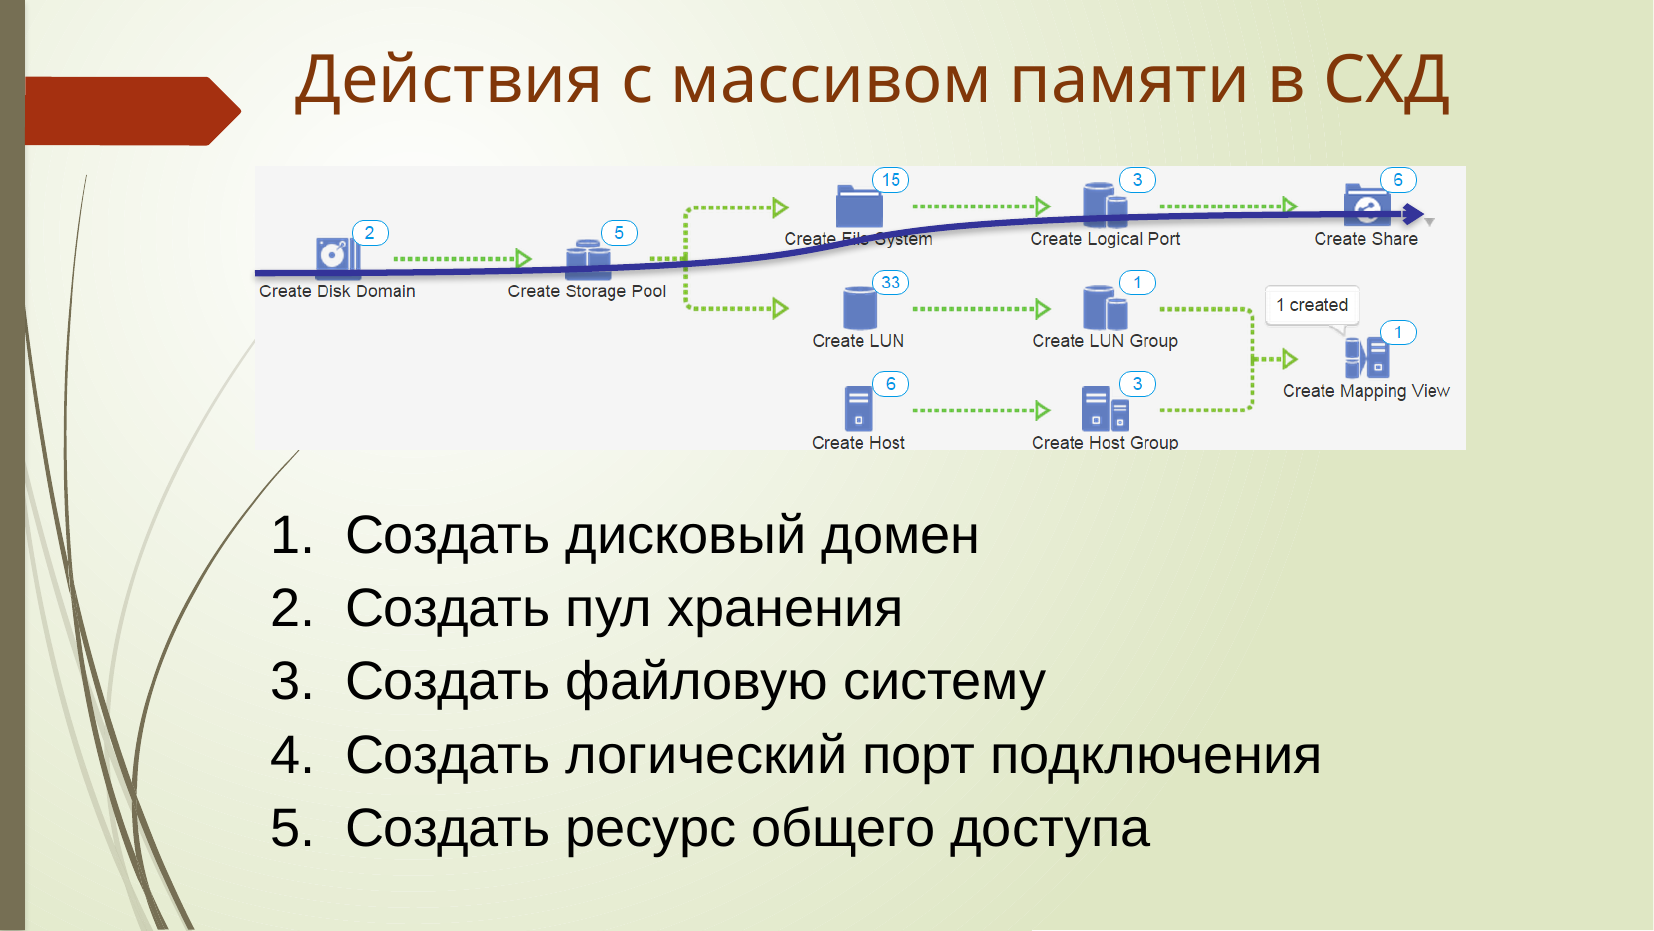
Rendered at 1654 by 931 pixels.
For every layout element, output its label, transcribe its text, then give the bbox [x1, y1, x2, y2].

picture [255, 166, 1466, 450]
title Действия с массивом памяти в СХД [295, 0, 1561, 155]
list Создать дисковый домен Создать пул хранения Создать файловую систему Создать логический порт подключения Создать ресурс общего доступа [255, 491, 1460, 917]
